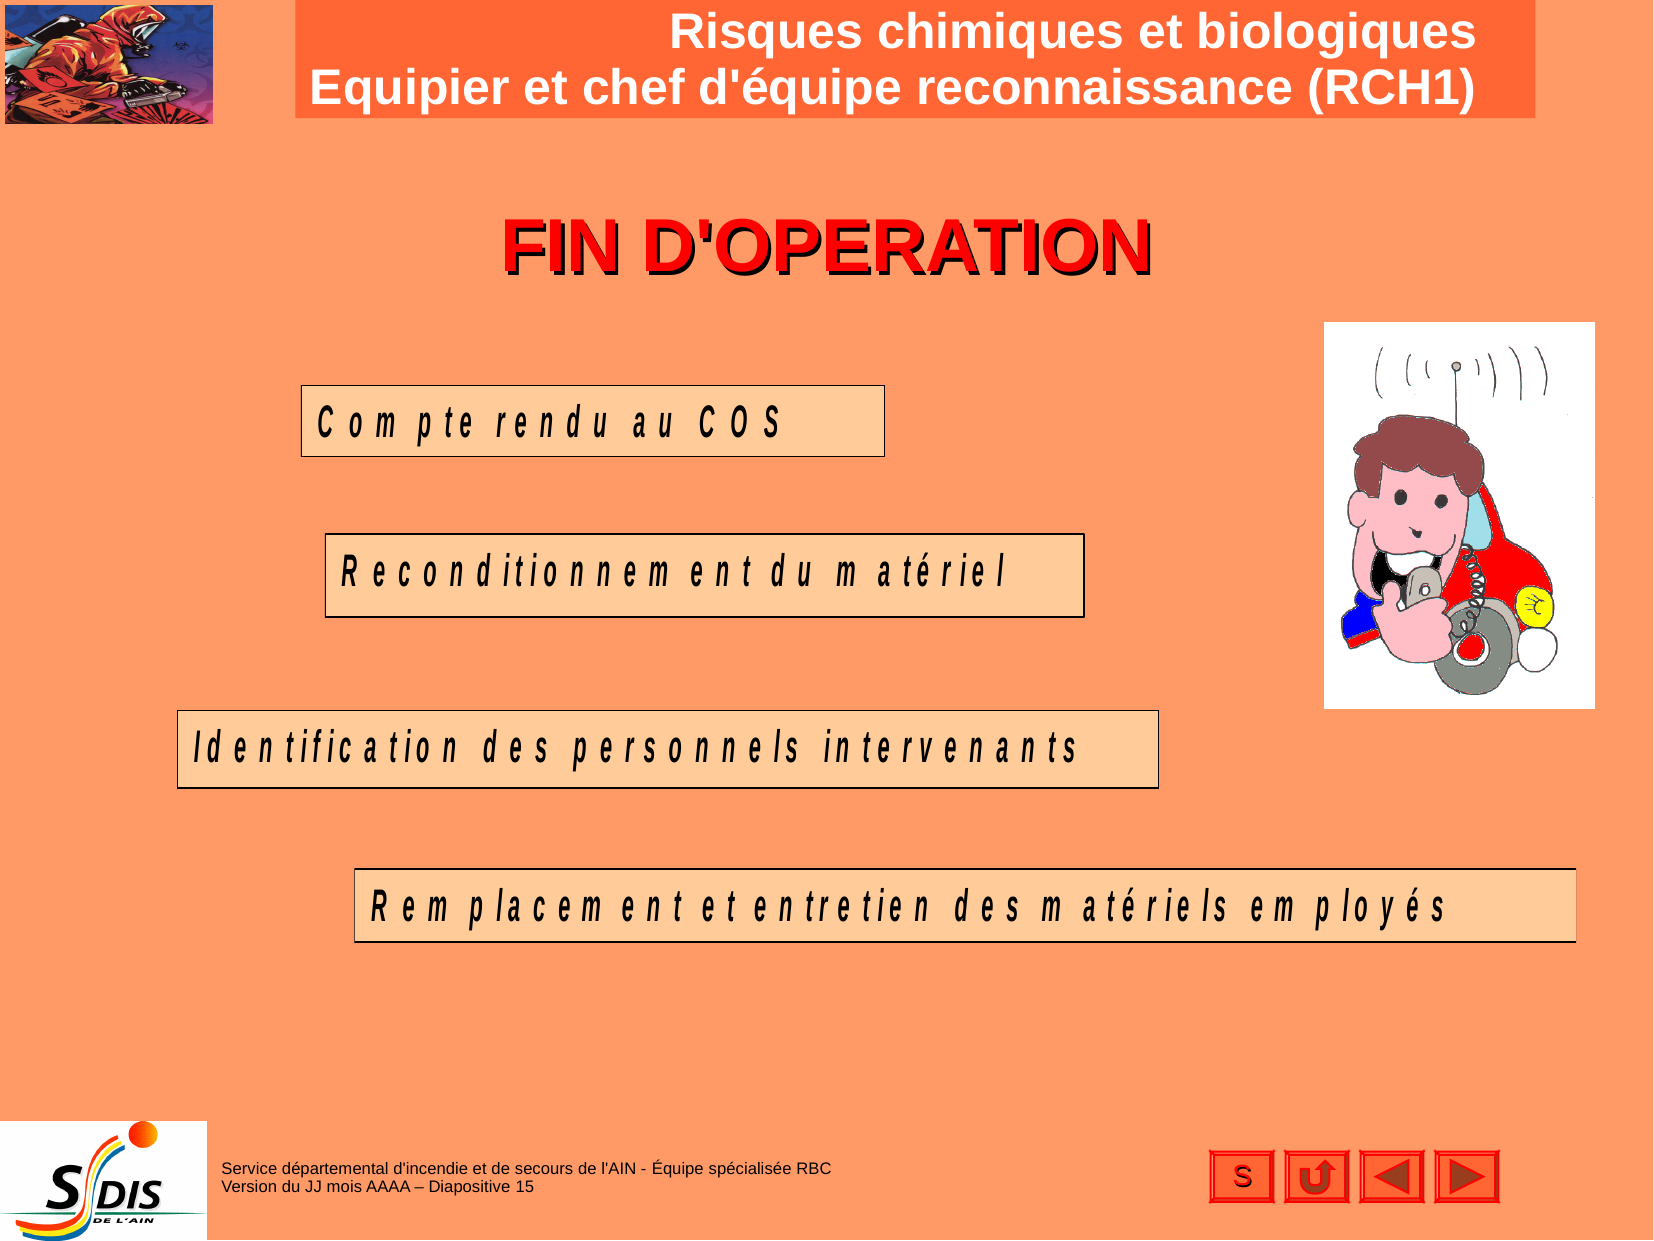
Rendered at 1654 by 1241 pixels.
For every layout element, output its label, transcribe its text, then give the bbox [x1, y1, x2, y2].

text_box S [1217, 1151, 1267, 1200]
picture [5, 5, 213, 124]
text_box [1362, 1151, 1424, 1202]
text_box [1287, 1151, 1349, 1202]
picture [324, 532, 1085, 621]
picture [300, 383, 886, 460]
picture [354, 867, 1577, 945]
picture [177, 708, 1159, 792]
picture [0, 1121, 207, 1241]
text_box [1437, 1151, 1499, 1202]
picture [1324, 322, 1595, 709]
text_box FIN D'OPERATION [59, 196, 1595, 296]
text_box [1212, 1151, 1274, 1202]
